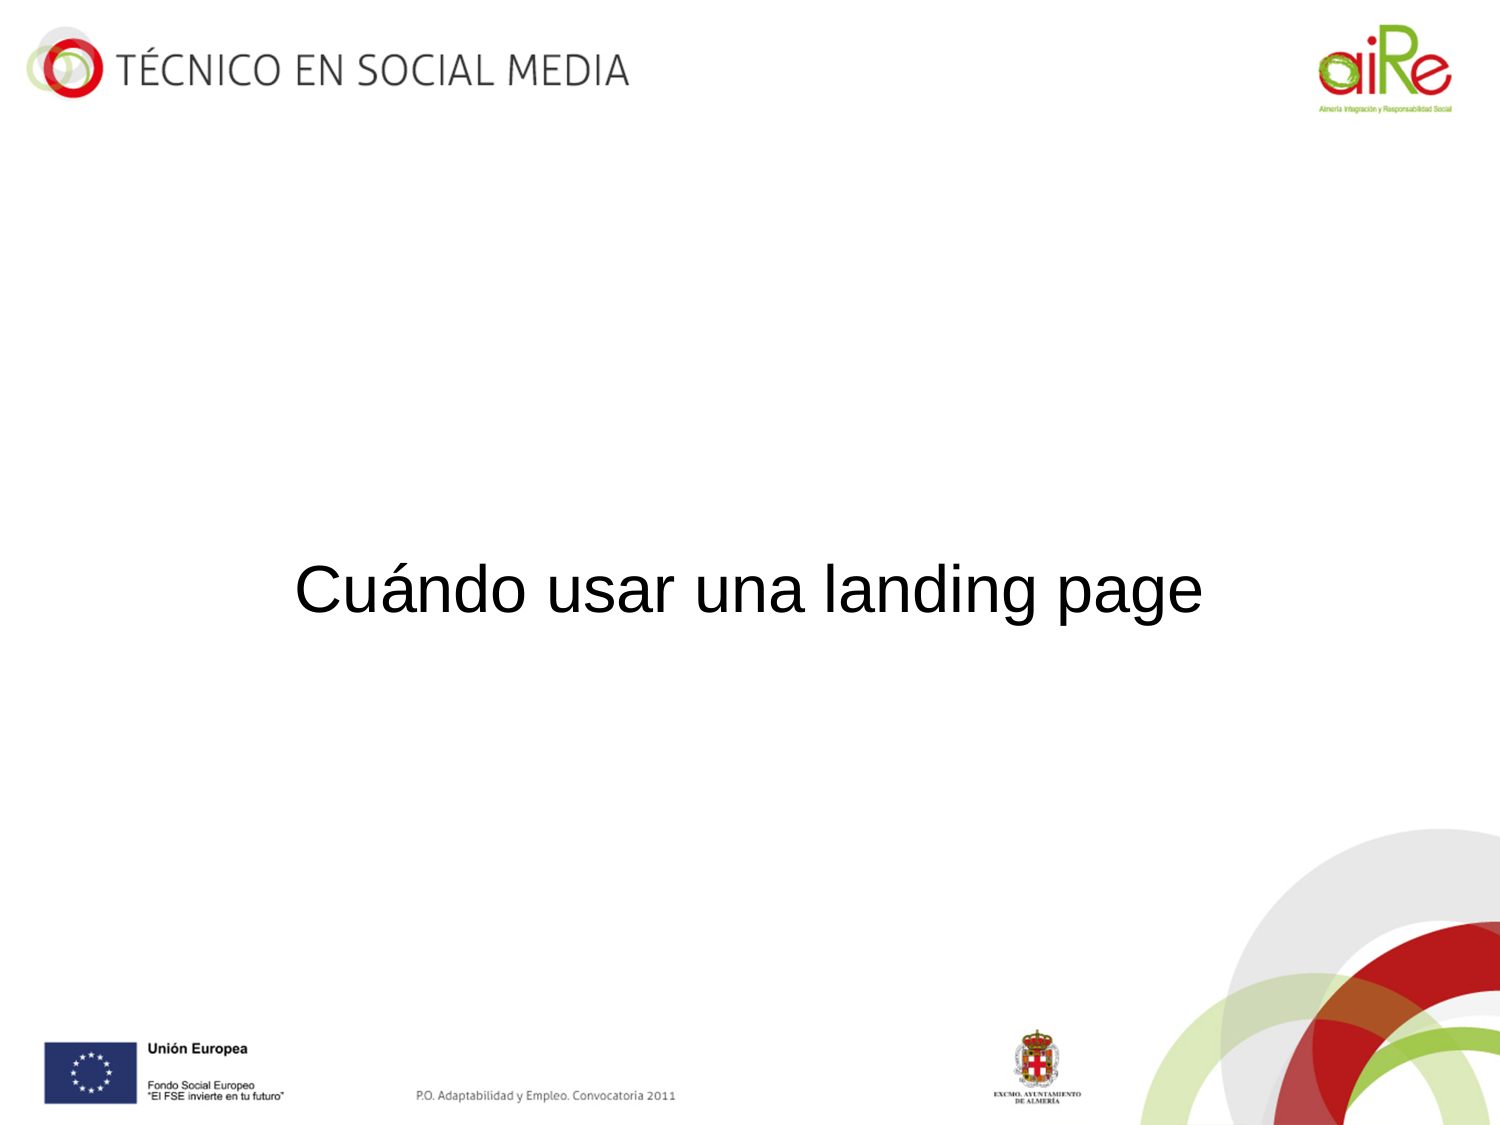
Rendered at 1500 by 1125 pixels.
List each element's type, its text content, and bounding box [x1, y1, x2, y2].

picture [0, 0, 1500, 1125]
subtitle Cuándo usar una landing page [75, 263, 1425, 916]
